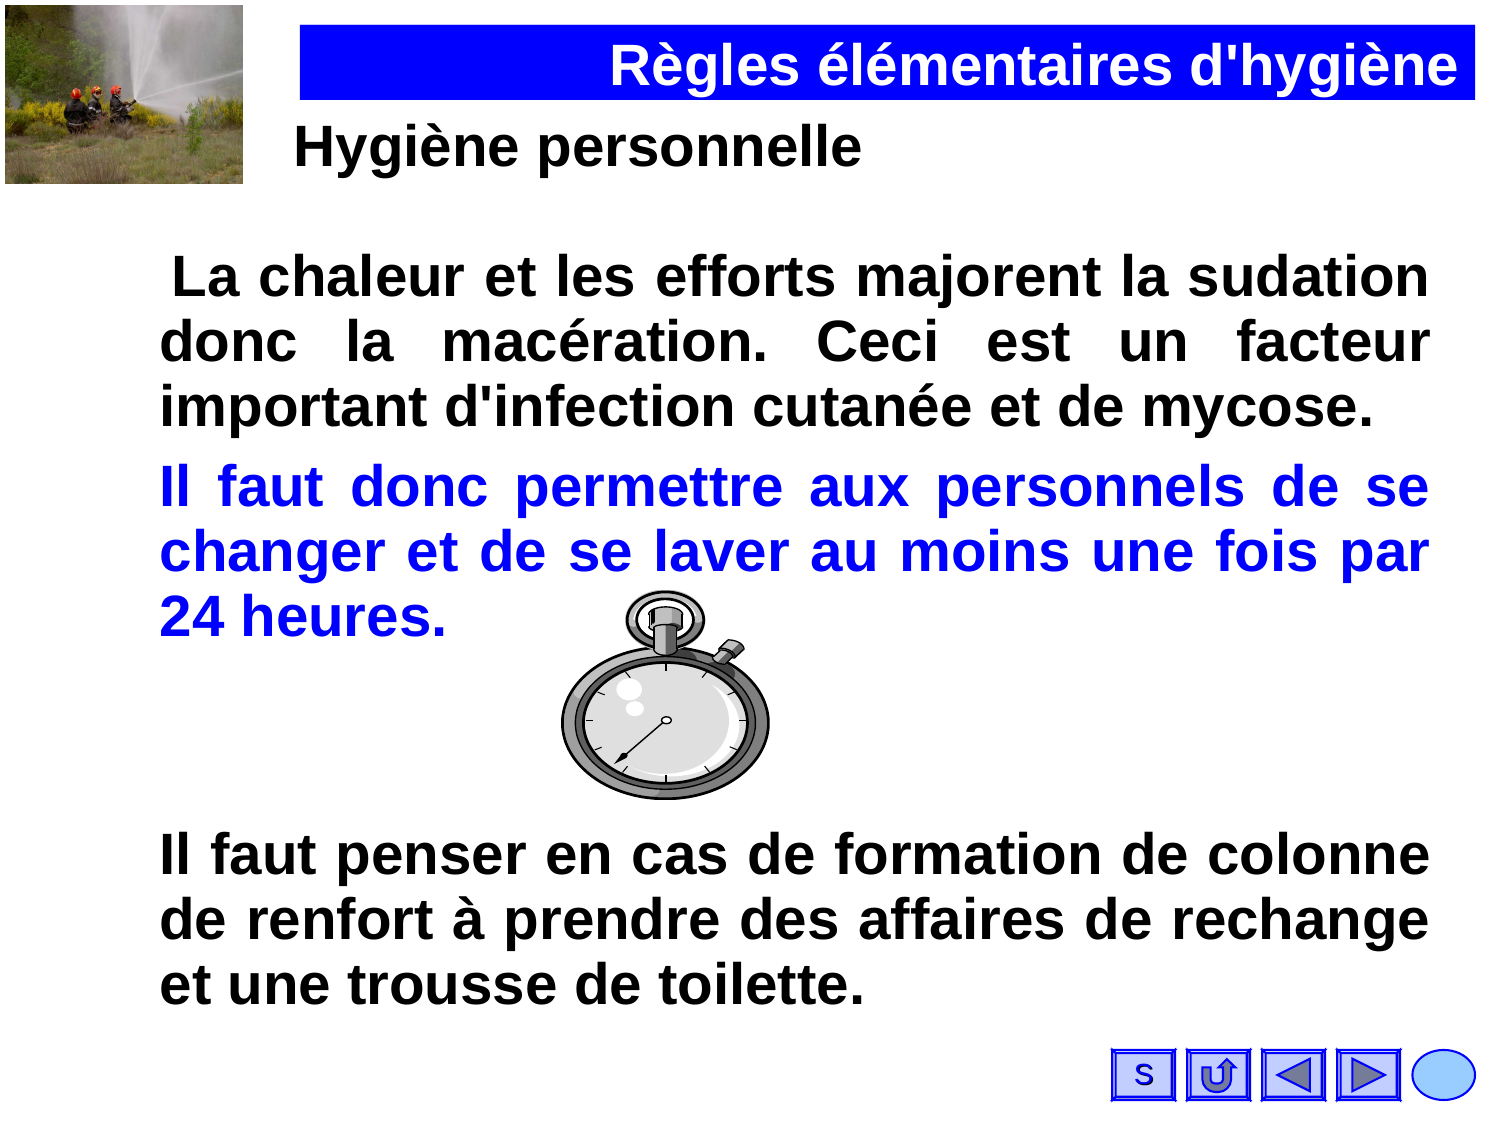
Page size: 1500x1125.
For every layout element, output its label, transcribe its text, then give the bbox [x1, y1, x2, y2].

picture [561, 590, 771, 801]
text_box La chaleur et les efforts majorent la sudation donc la macération. Ceci est un facteur important d'infection cutanée et de mycose. Il faut donc permettre aux personnels de se changer et de se laver au moins une fois par 24 heures. Il faut penser en cas de formation de colonne de renfort à prendre des affaires de rechange et une trousse de toilette. [88, 236, 1447, 1041]
picture [5, 5, 243, 184]
text_box [1412, 1049, 1476, 1101]
text_box Hygiène personnelle [271, 106, 886, 188]
text_box Règles élémentaires d'hygiène [300, 24, 1476, 100]
